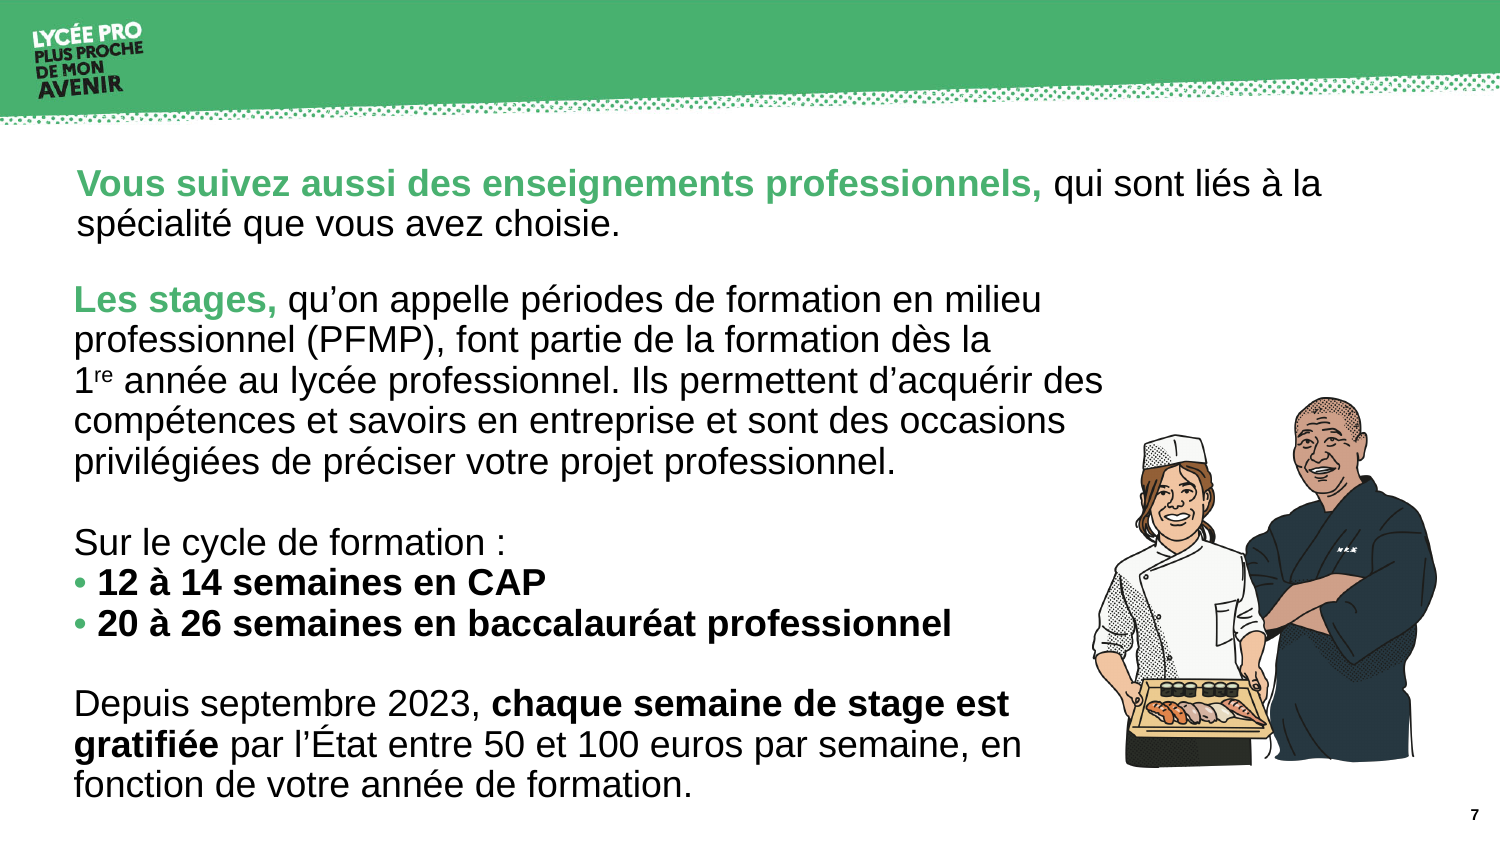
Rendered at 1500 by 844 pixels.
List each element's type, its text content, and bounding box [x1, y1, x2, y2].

slide_number <numéro> [1257, 784, 1480, 844]
title Vous suivez aussi des enseignements professionnels, qui sont liés à la spécialité que vous avez choisie. [76, 163, 1412, 259]
picture [1092, 397, 1437, 768]
picture [0, 0, 1500, 125]
text_box Les stages, qu’on appelle périodes de formation en milieu professionnel (PFMP), font partie de la formation dès la 1re année au lycée professionnel. Ils permettent d’acquérir des compétences et savoirs en entreprise et sont des occasions privilégiées de préciser votre projet professionnel. Sur le cycle de formation : • 12 à 14 semaines en CAP • 20 à 26 semaines en baccalauréat professionnel Depuis septembre 2023, chaque semaine de stage est gratifiée par l’État entre 50 et 100 euros par semaine, en fonction de votre année de formation. [73, 280, 1140, 785]
